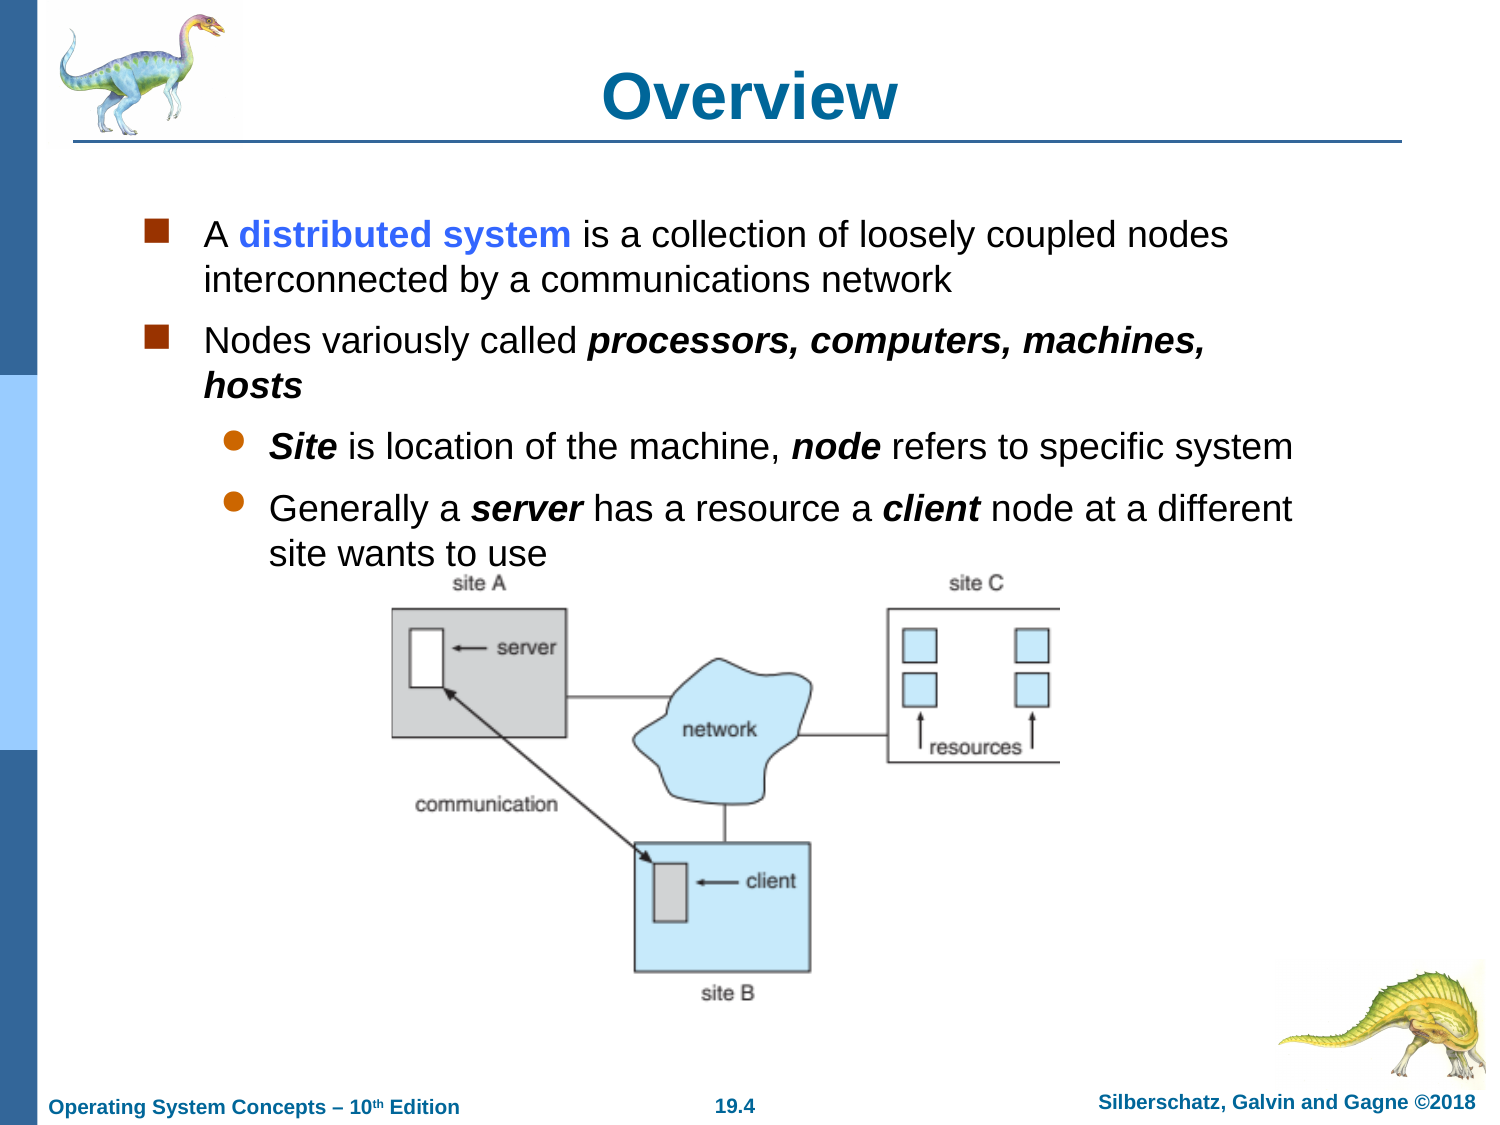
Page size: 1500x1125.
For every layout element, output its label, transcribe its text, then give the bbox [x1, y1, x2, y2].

picture [1415, 1094, 1423, 1099]
picture [46, 0, 243, 149]
list A distributed system is a collection of loosely coupled nodes interconnected by a communications network Nodes variously called processors, computers, machines, hosts Site is location of the machine, node refers to specific system Generally a server has a resource a client node at a different site wants to use [132, 202, 1329, 946]
title Overview [75, 45, 1426, 141]
picture [1275, 959, 1486, 1090]
picture [391, 946, 1060, 1003]
